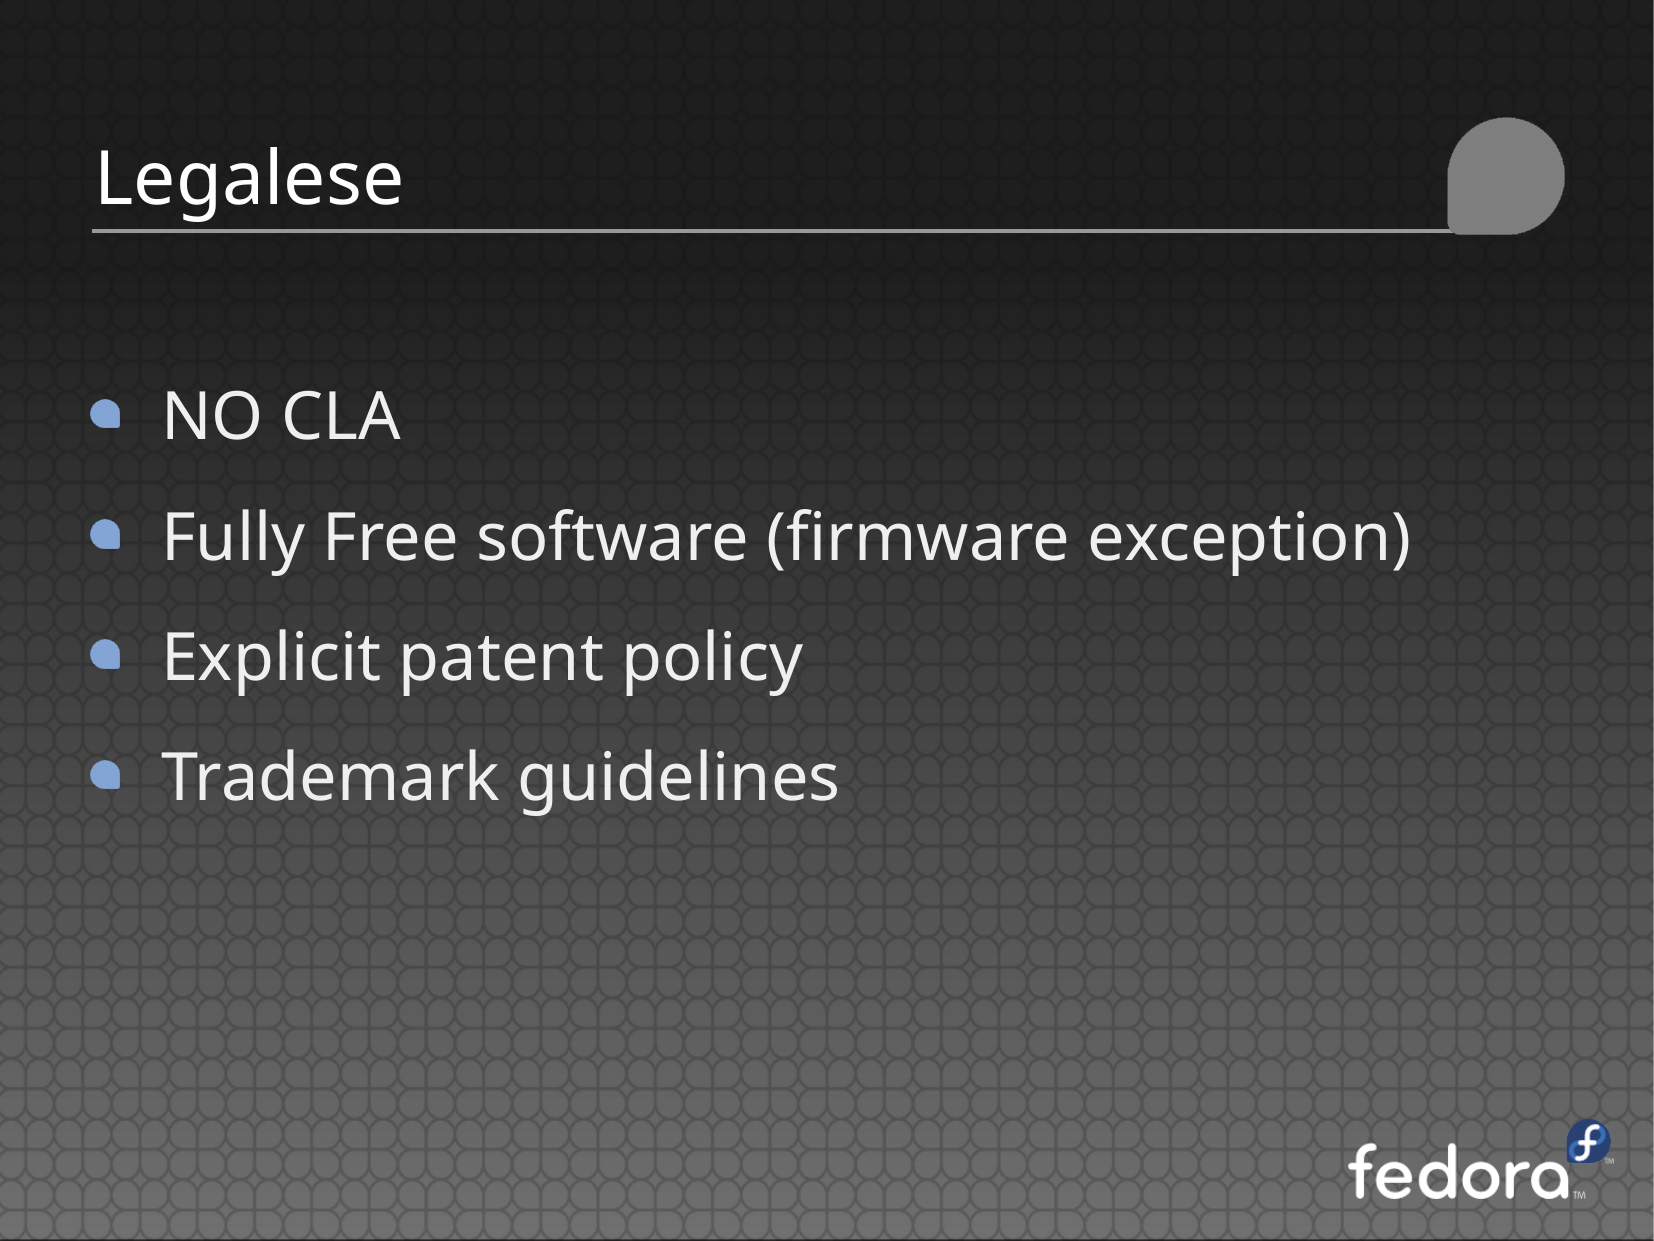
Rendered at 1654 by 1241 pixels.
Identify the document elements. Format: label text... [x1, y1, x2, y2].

picture [0, 0, 1654, 1241]
list NO CLA Fully Free software (firmware exception) Explicit patent policy Trademark guidelines [72, 368, 1562, 1173]
title Legalese [94, 100, 1426, 251]
